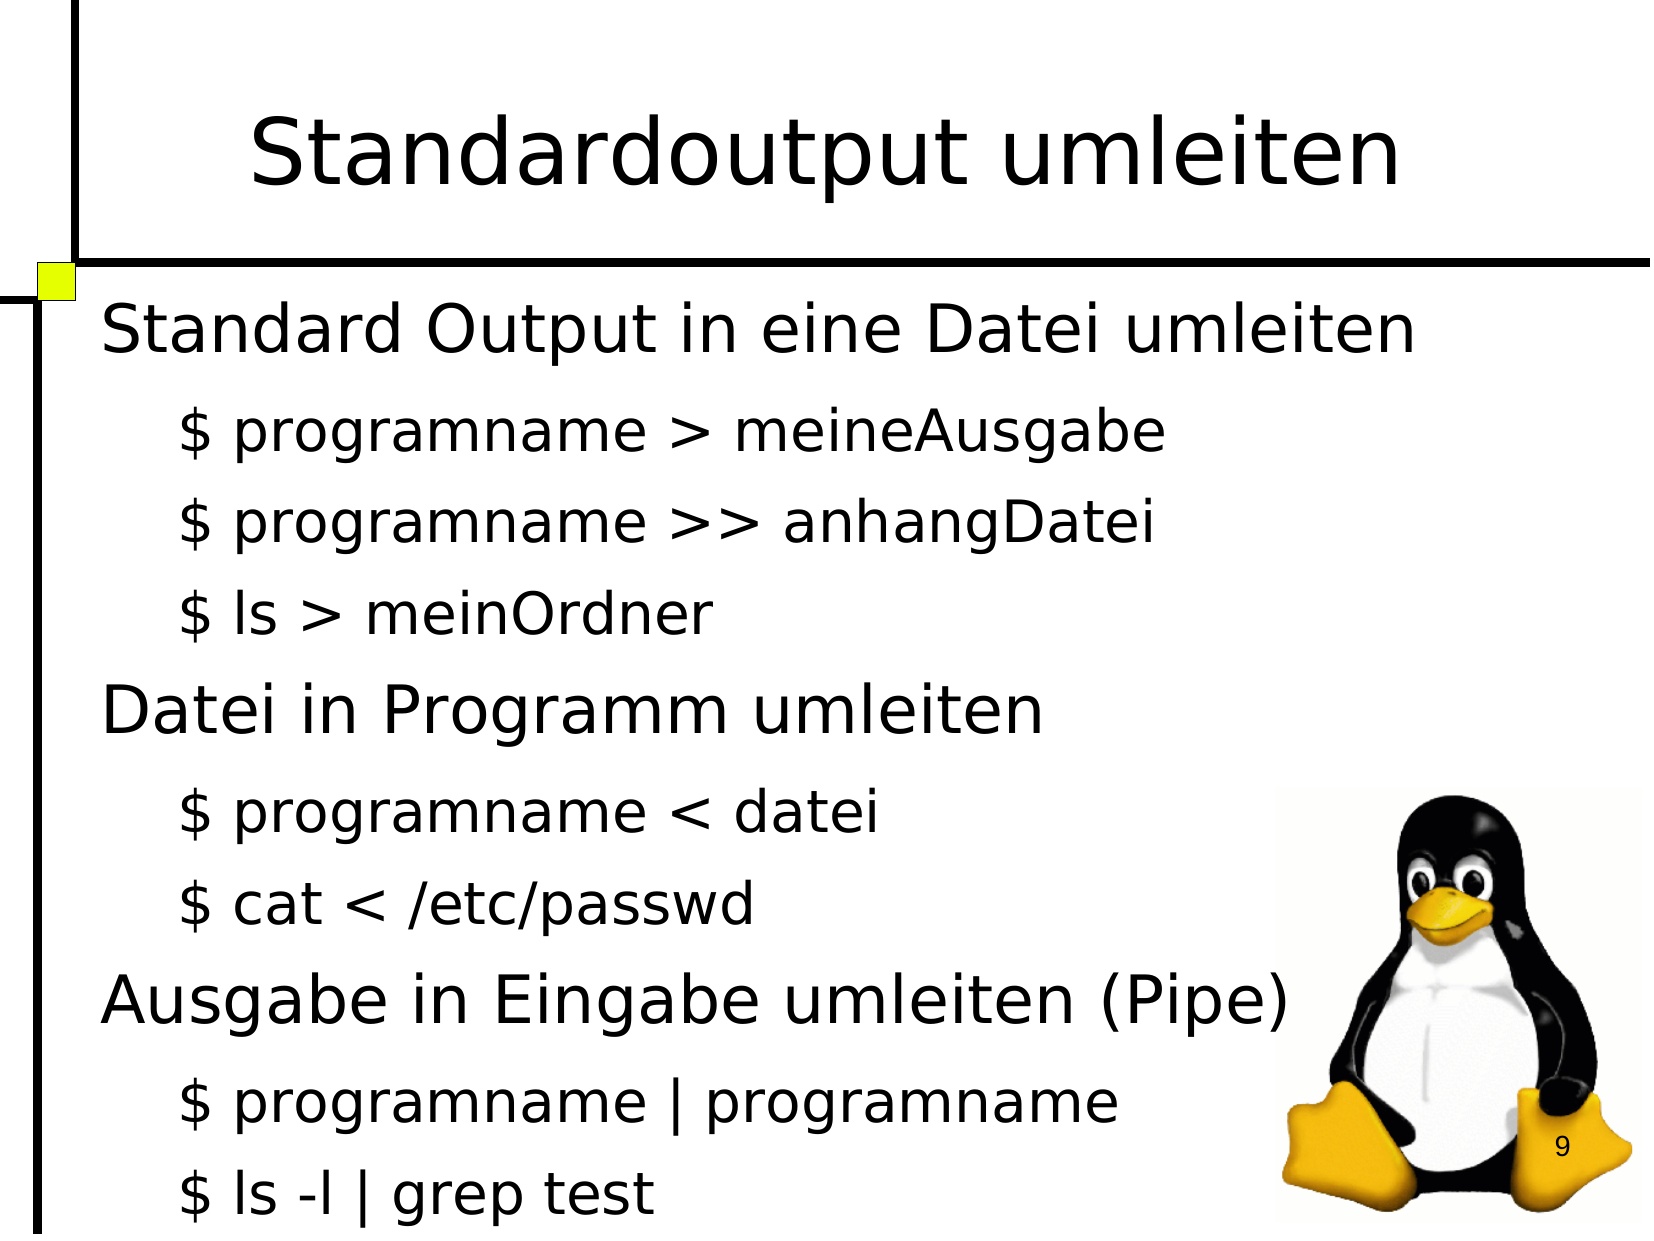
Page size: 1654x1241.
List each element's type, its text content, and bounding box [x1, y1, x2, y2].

title Standardoutput umleiten [82, 49, 1571, 257]
picture [1571, 787, 1642, 1223]
list Standard Output in eine Datei umleiten $ programname > meineAusgabe $ programname >> anhangDatei $ ls > meinOrdner Datei in Programm umleiten $ programname < datei $ cat < /etc/passwd Ausgabe in Eingabe umleiten (Pipe) $ programname | programname $ ls -l | grep test [82, 290, 1571, 1229]
